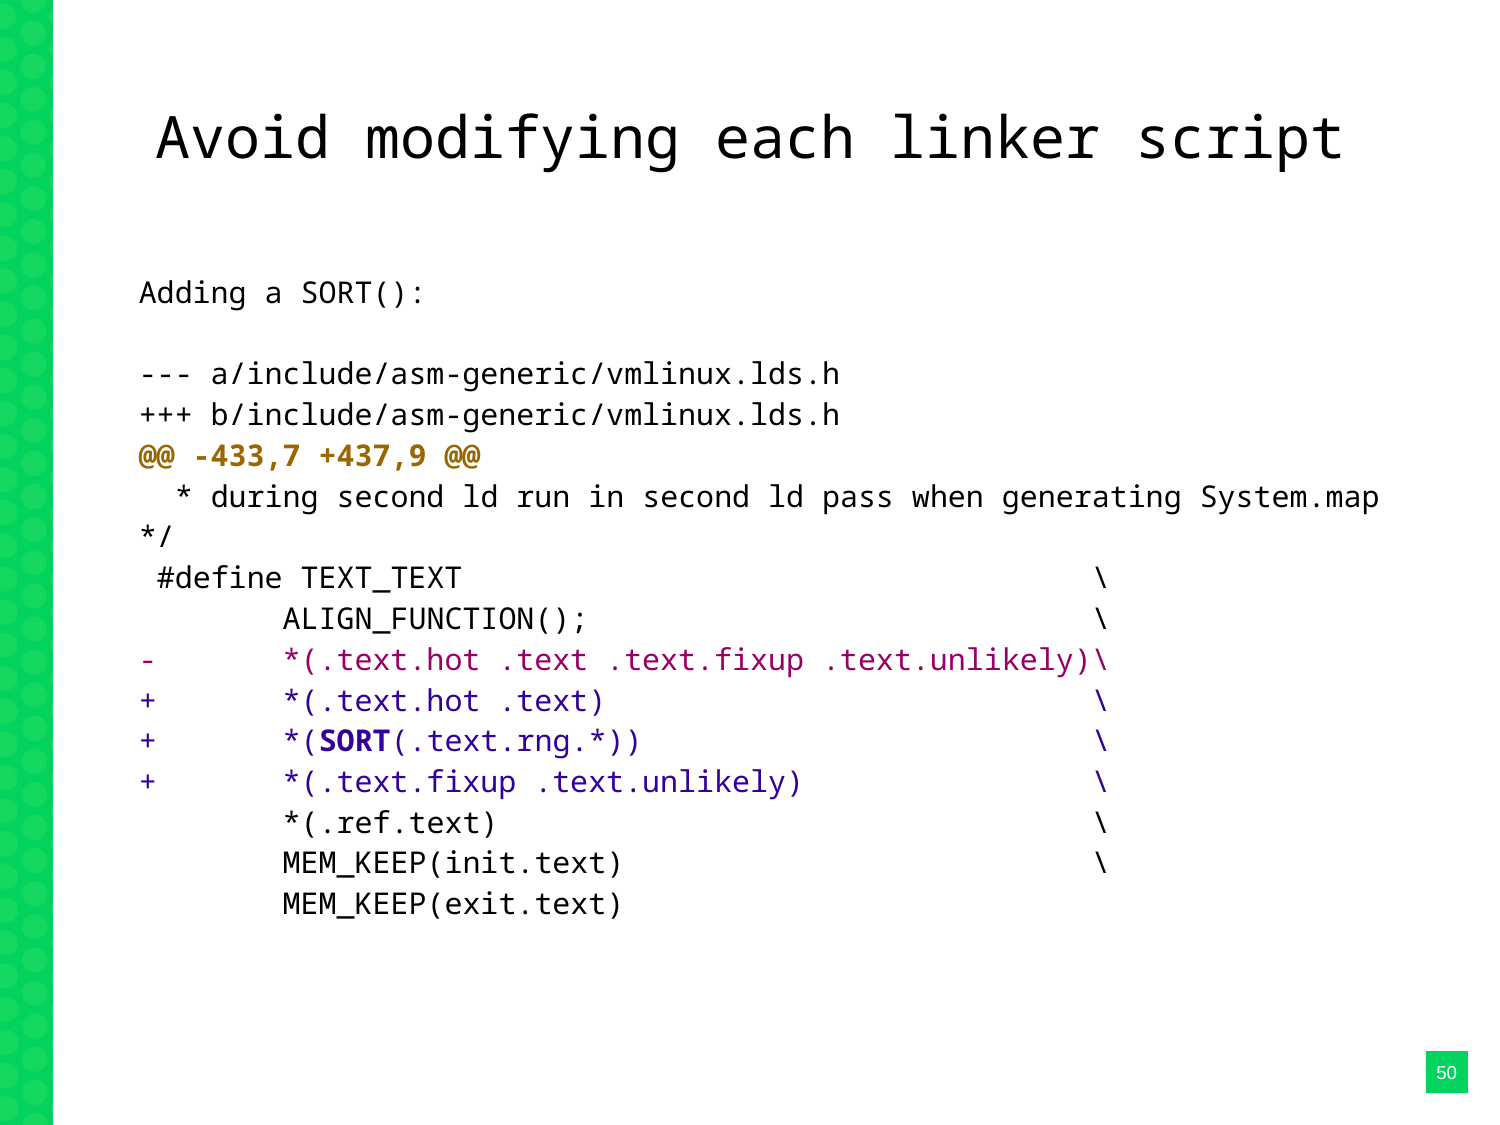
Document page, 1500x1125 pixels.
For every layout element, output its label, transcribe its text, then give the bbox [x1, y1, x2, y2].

picture [0, 0, 53, 1125]
title Avoid modifying each linker script [75, 42, 1426, 229]
list Adding a SORT(): --- a/include/asm-generic/vmlinux.lds.h +++ b/include/asm-generic/vmlinux.lds.h @@ -433,7 +437,9 @@ * during second ld run in second ld pass when generating System.map */ #define TEXT_TEXT \ ALIGN_FUNCTION(); \ - *(.text.hot .text .text.fixup .text.unlikely)\ + *(.text.hot .text) \ + *(SORT(.text.rng.*)) \ + *(.text.fixup .text.unlikely) \ *(.ref.text) \ MEM_KEEP(init.text) \ MEM_KEEP(exit.text) [75, 271, 1426, 924]
text_box <number> [1425, 1051, 1468, 1094]
